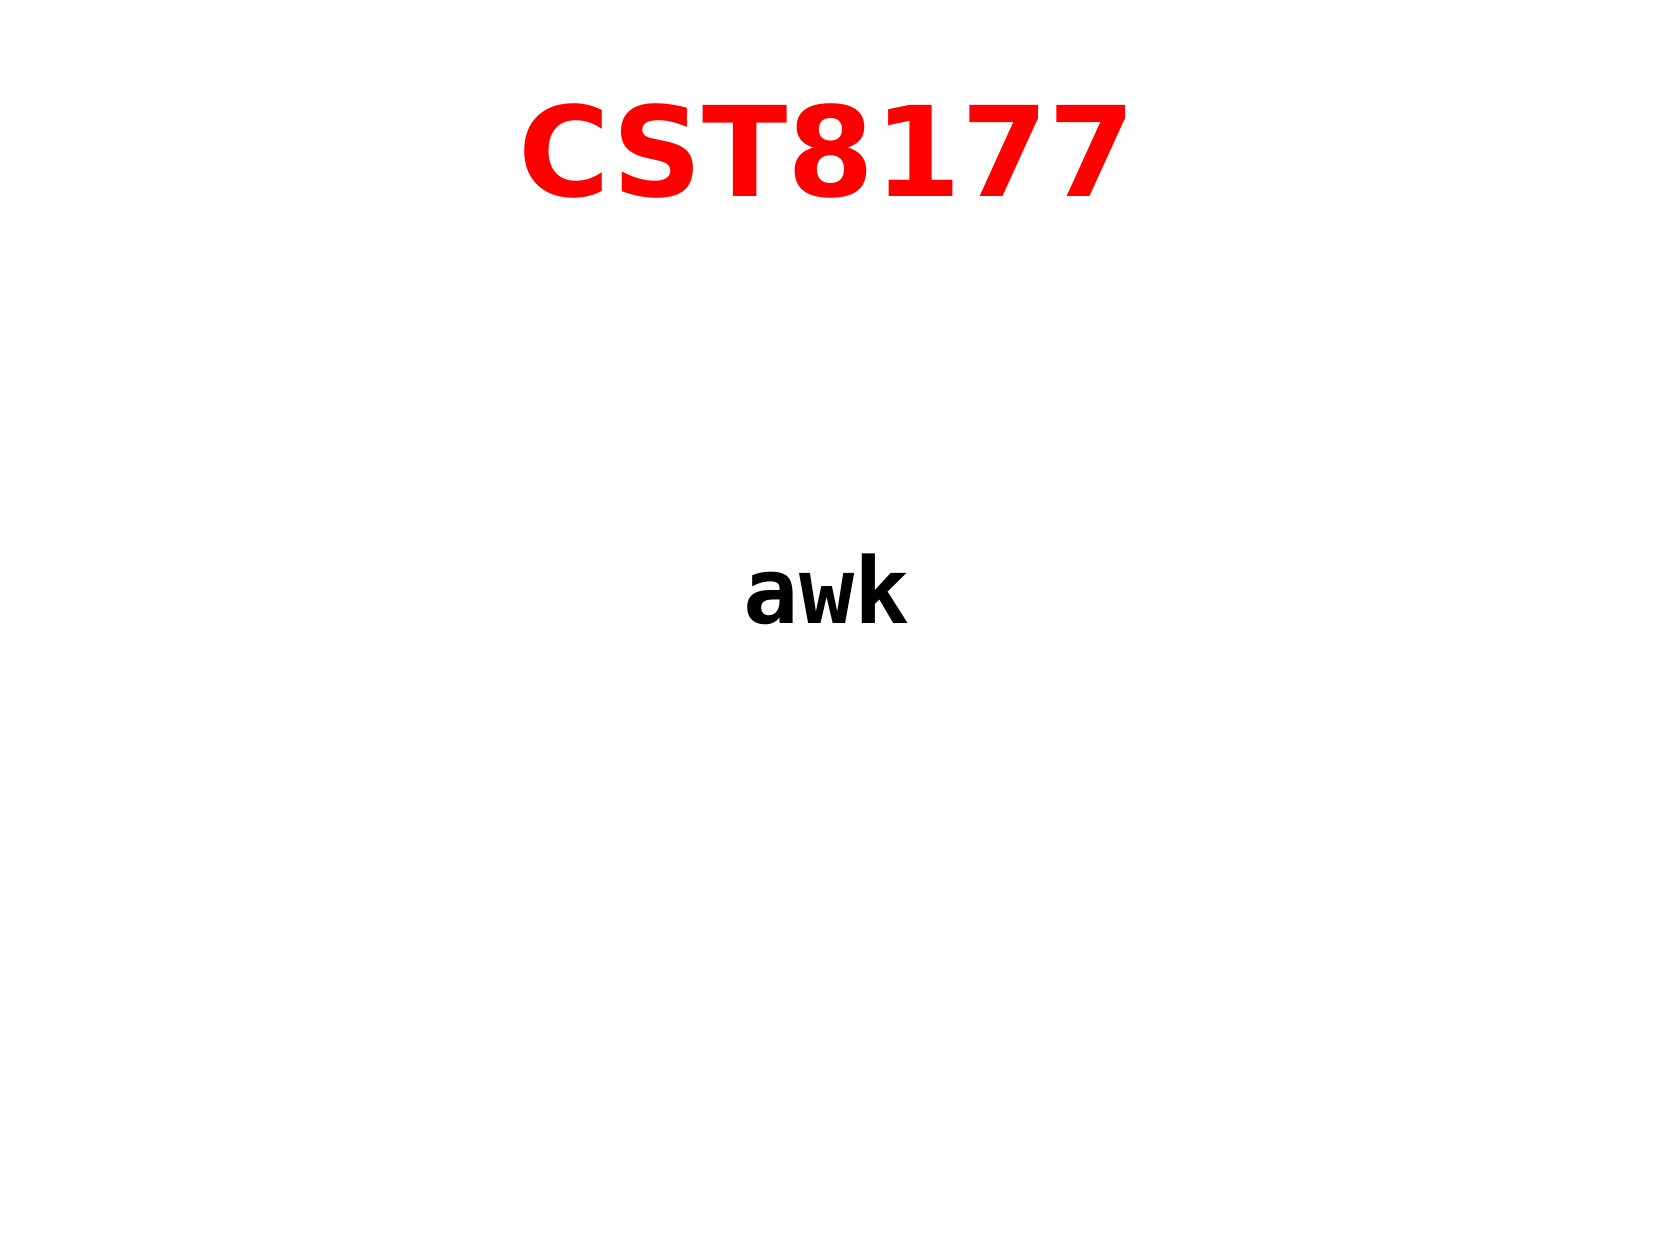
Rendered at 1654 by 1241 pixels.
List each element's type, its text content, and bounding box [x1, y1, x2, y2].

subtitle awk [82, 290, 1571, 1109]
title CST8177 [82, 49, 1571, 257]
